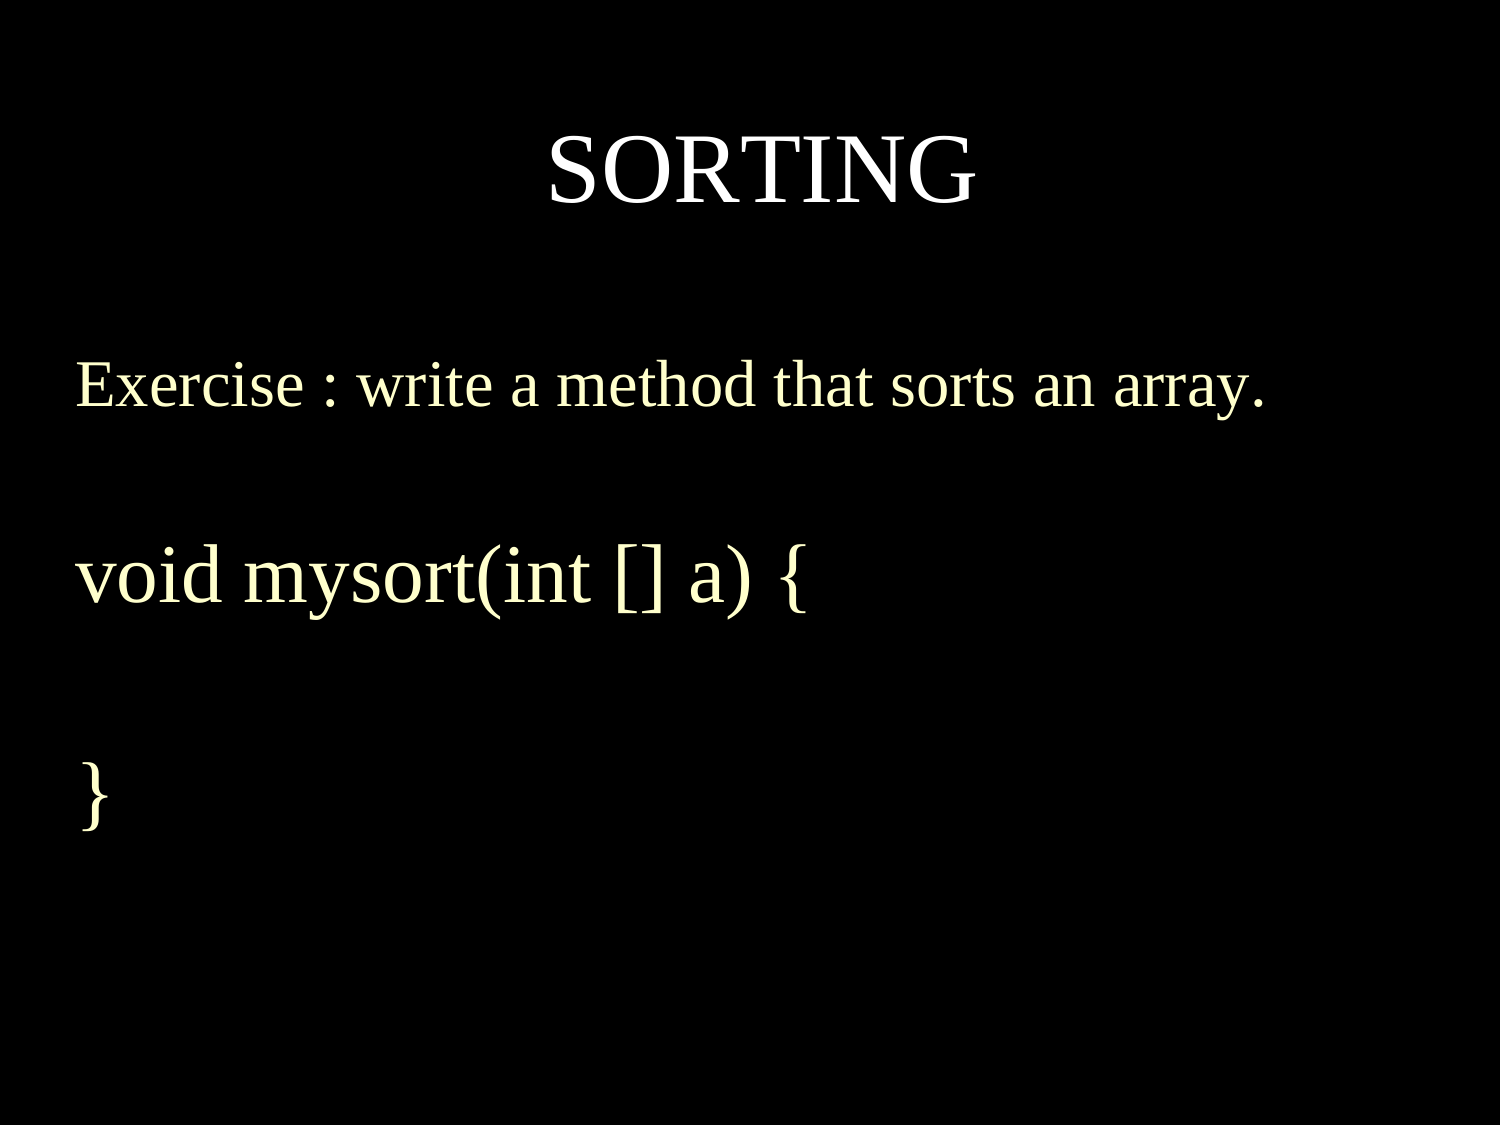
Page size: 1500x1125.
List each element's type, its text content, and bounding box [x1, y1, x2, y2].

title SORTING [150, 75, 1351, 263]
list Exercise : write a method that sorts an array. void mysort(int [] a) { } [75, 347, 1482, 1011]
